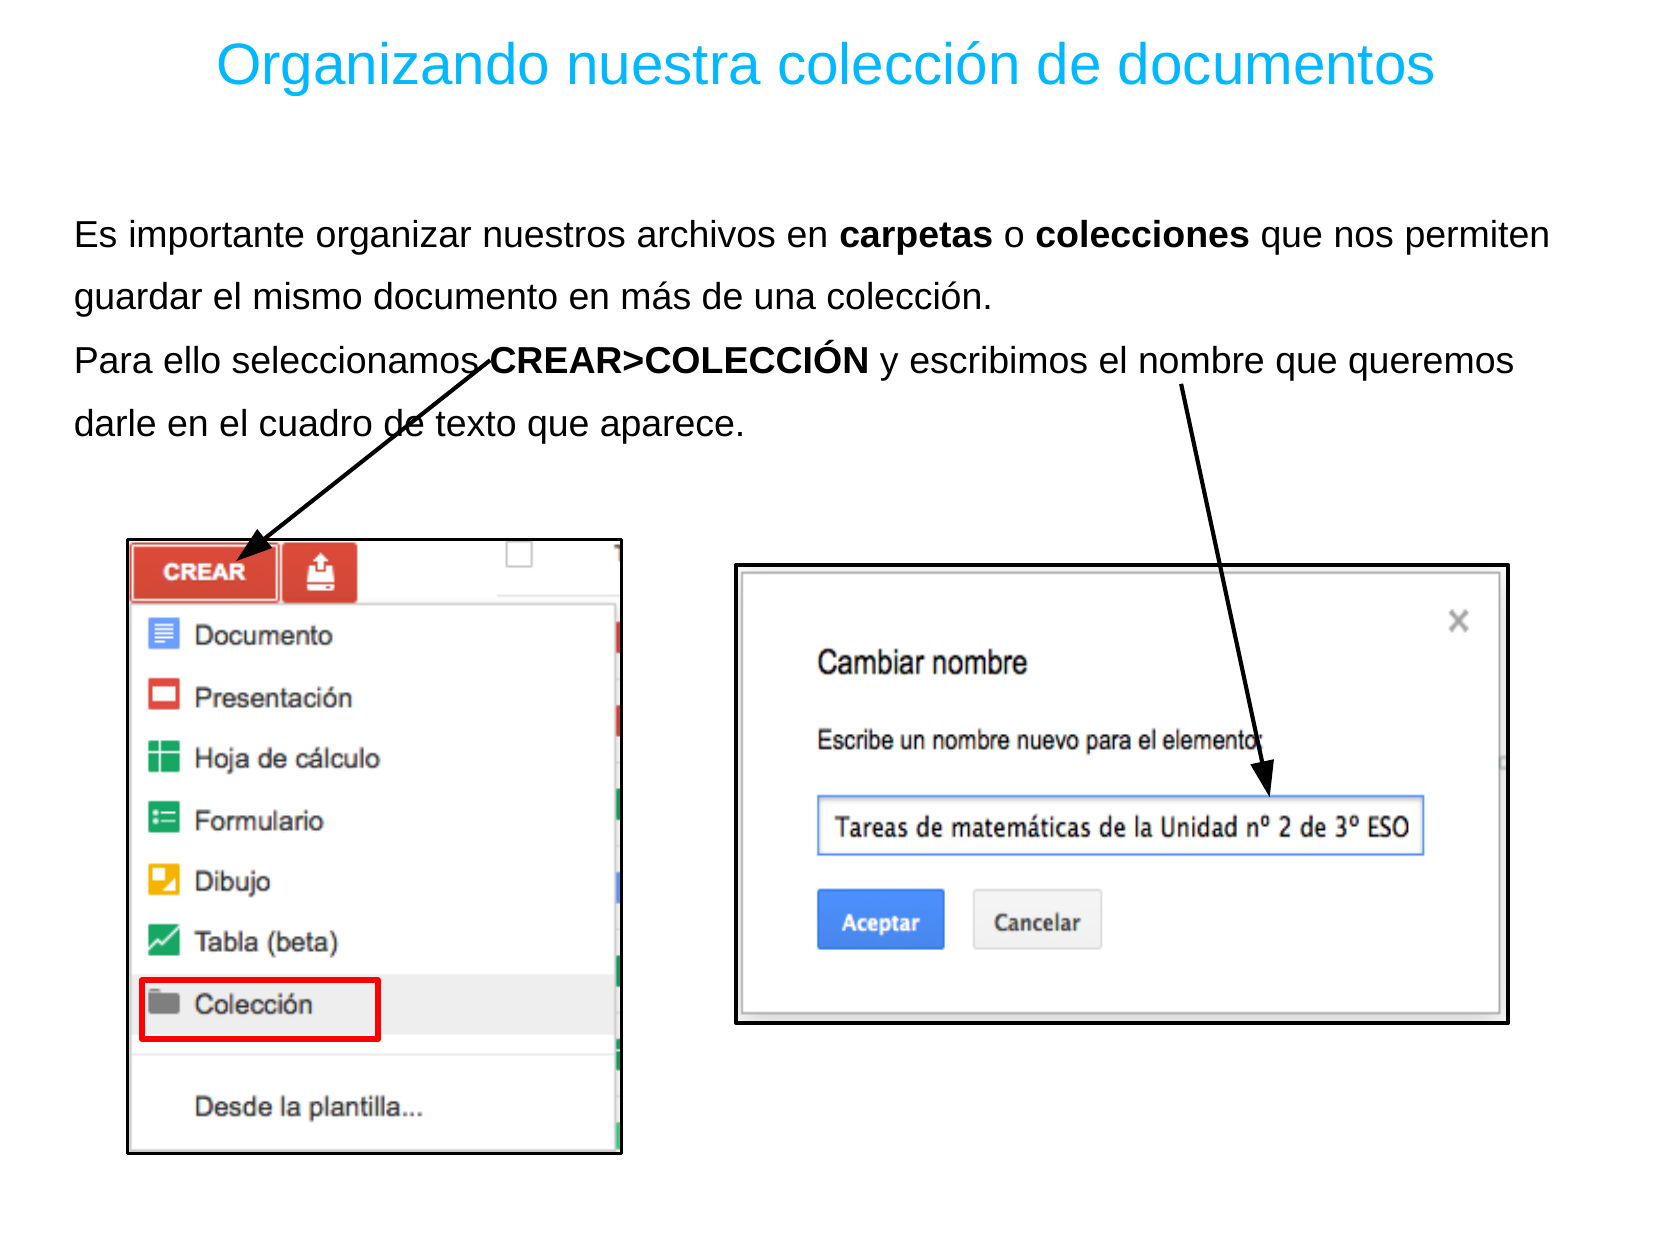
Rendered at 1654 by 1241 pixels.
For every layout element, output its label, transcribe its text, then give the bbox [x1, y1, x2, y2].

title Organizando nuestra colección de documentos [82, 70, 1571, 160]
picture [738, 566, 1506, 1021]
picture [128, 541, 621, 1152]
text_box Es importante organizar nuestros archivos en carpetas o colecciones que nos permiten guardar el mismo documento en más de una colección. Para ello seleccionamos CREAR>COLECCIÓN y escribimos el nombre que queremos darle en el cuadro de texto que aparece. [59, 184, 1565, 473]
